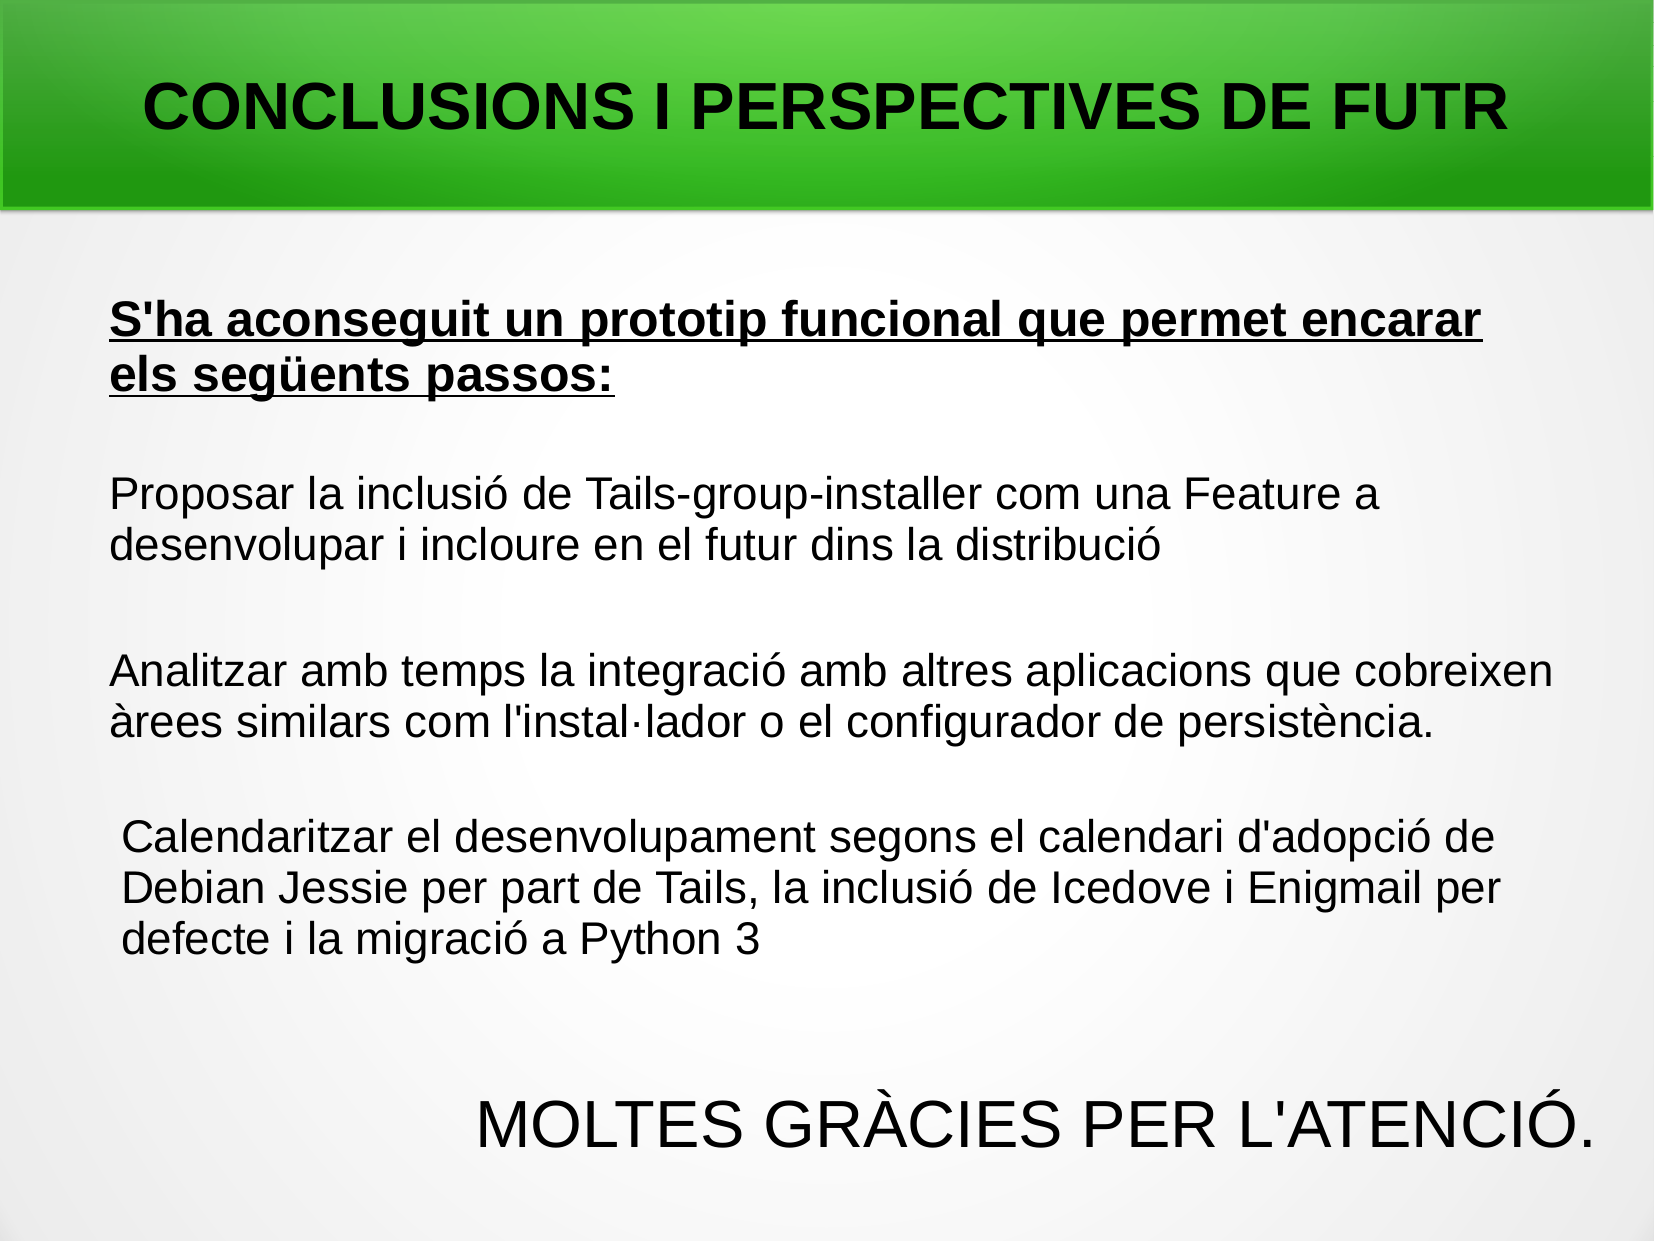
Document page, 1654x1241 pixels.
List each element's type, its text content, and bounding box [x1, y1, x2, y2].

title CONCLUSIONS I PERSPECTIVES DE FUTR [23, 35, 1630, 178]
list [59, 646, 1630, 954]
text_box Calendaritzar el desenvolupament segons el calendari d'adopció de Debian Jessie per part de Tails, la inclusió de Icedove i Enigmail per defecte i la migració a Python 3 [106, 803, 1630, 972]
text_box Proposar la inclusió de Tails-group-installer com una Feature a desenvolupar i incloure en el futur dins la distribució [94, 460, 1619, 615]
text_box S'ha aconseguit un prototip funcional que permet encarar els següents passos: [94, 283, 1501, 449]
text_box MOLTES GRÀCIES PER L'ATENCIÓ. [460, 1079, 1619, 1170]
text_box Analitzar amb temps la integració amb altres aplicacions que cobreixen àrees similars com l'instal·lador o el configurador de persistència. [94, 637, 1619, 792]
